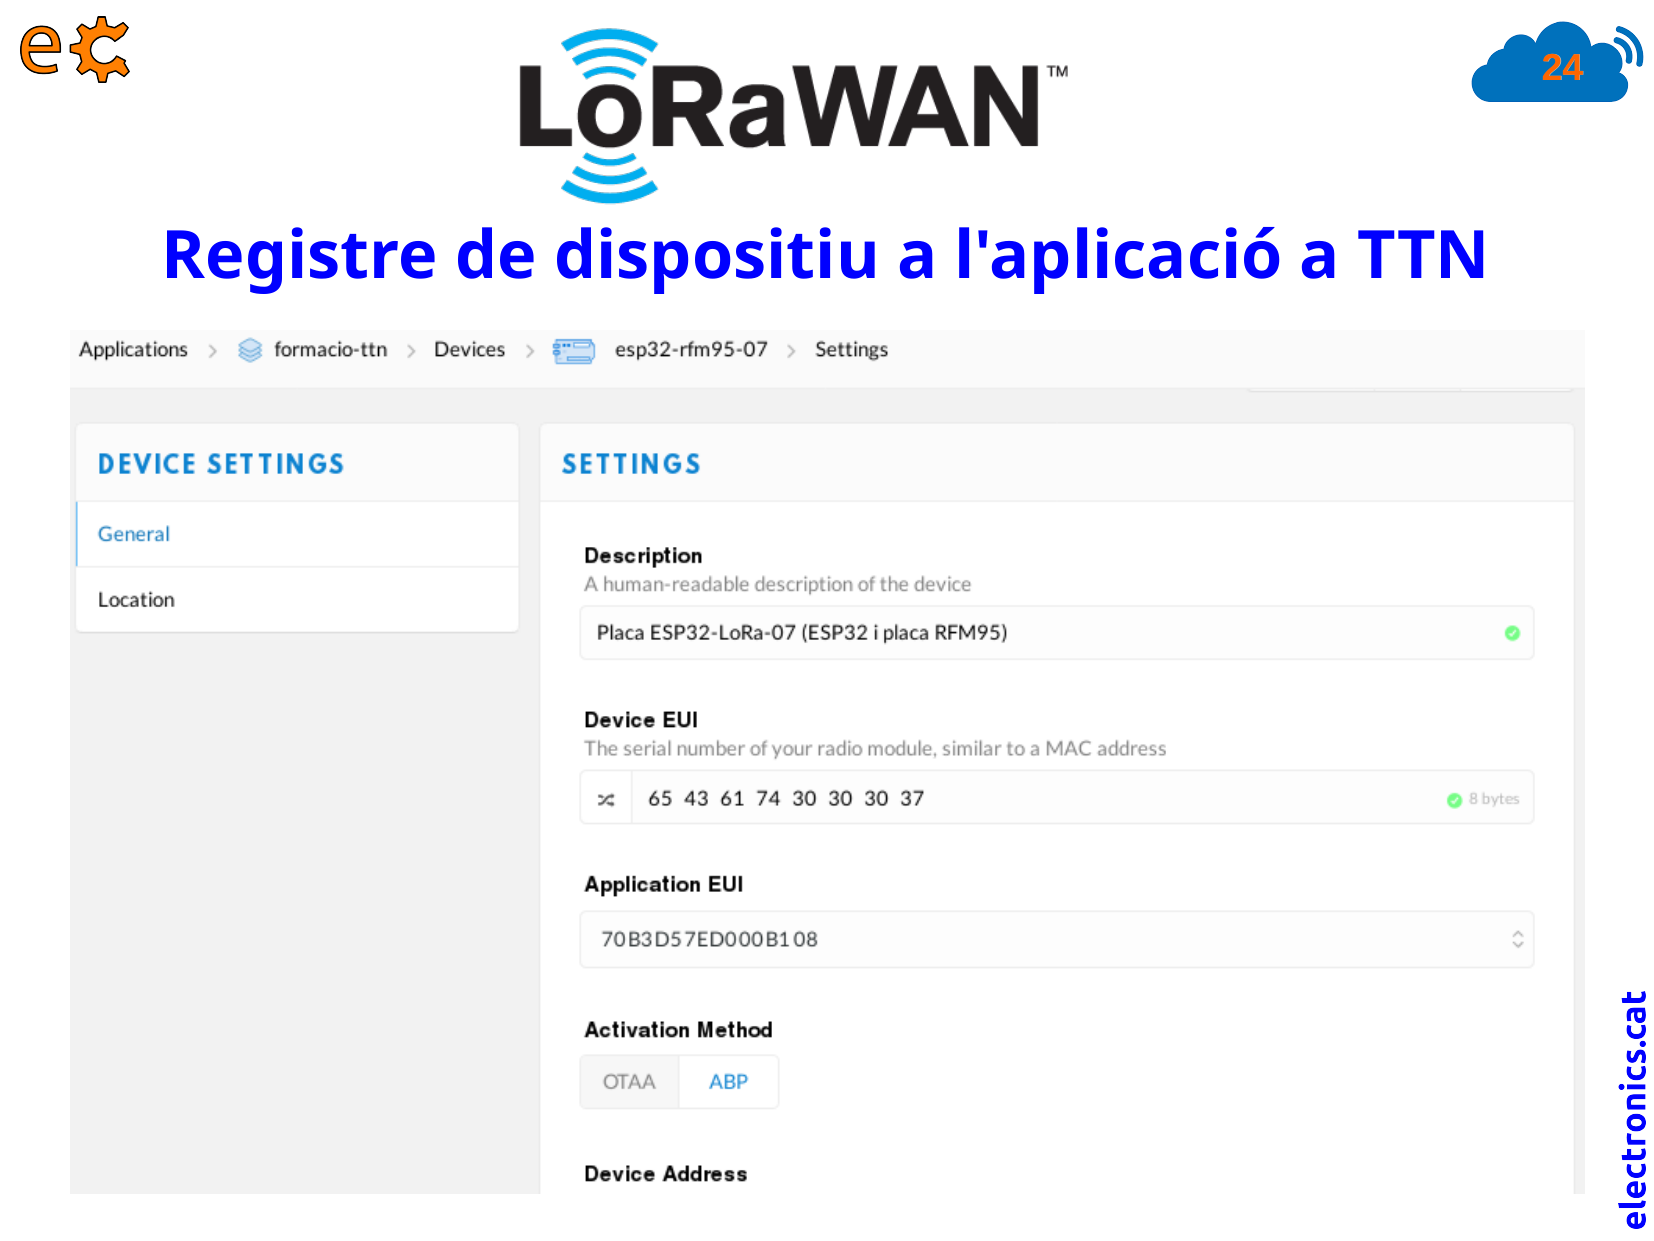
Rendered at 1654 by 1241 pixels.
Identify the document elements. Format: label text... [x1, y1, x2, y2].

picture [20, 16, 130, 83]
picture [405, 0, 1146, 175]
picture [1464, 16, 1650, 106]
picture [1618, 991, 1646, 1229]
text_box Registre de dispositiu a l'aplicació a TTN [23, 175, 1630, 331]
text_box <número> [1526, 38, 1654, 109]
picture [70, 330, 1585, 1194]
